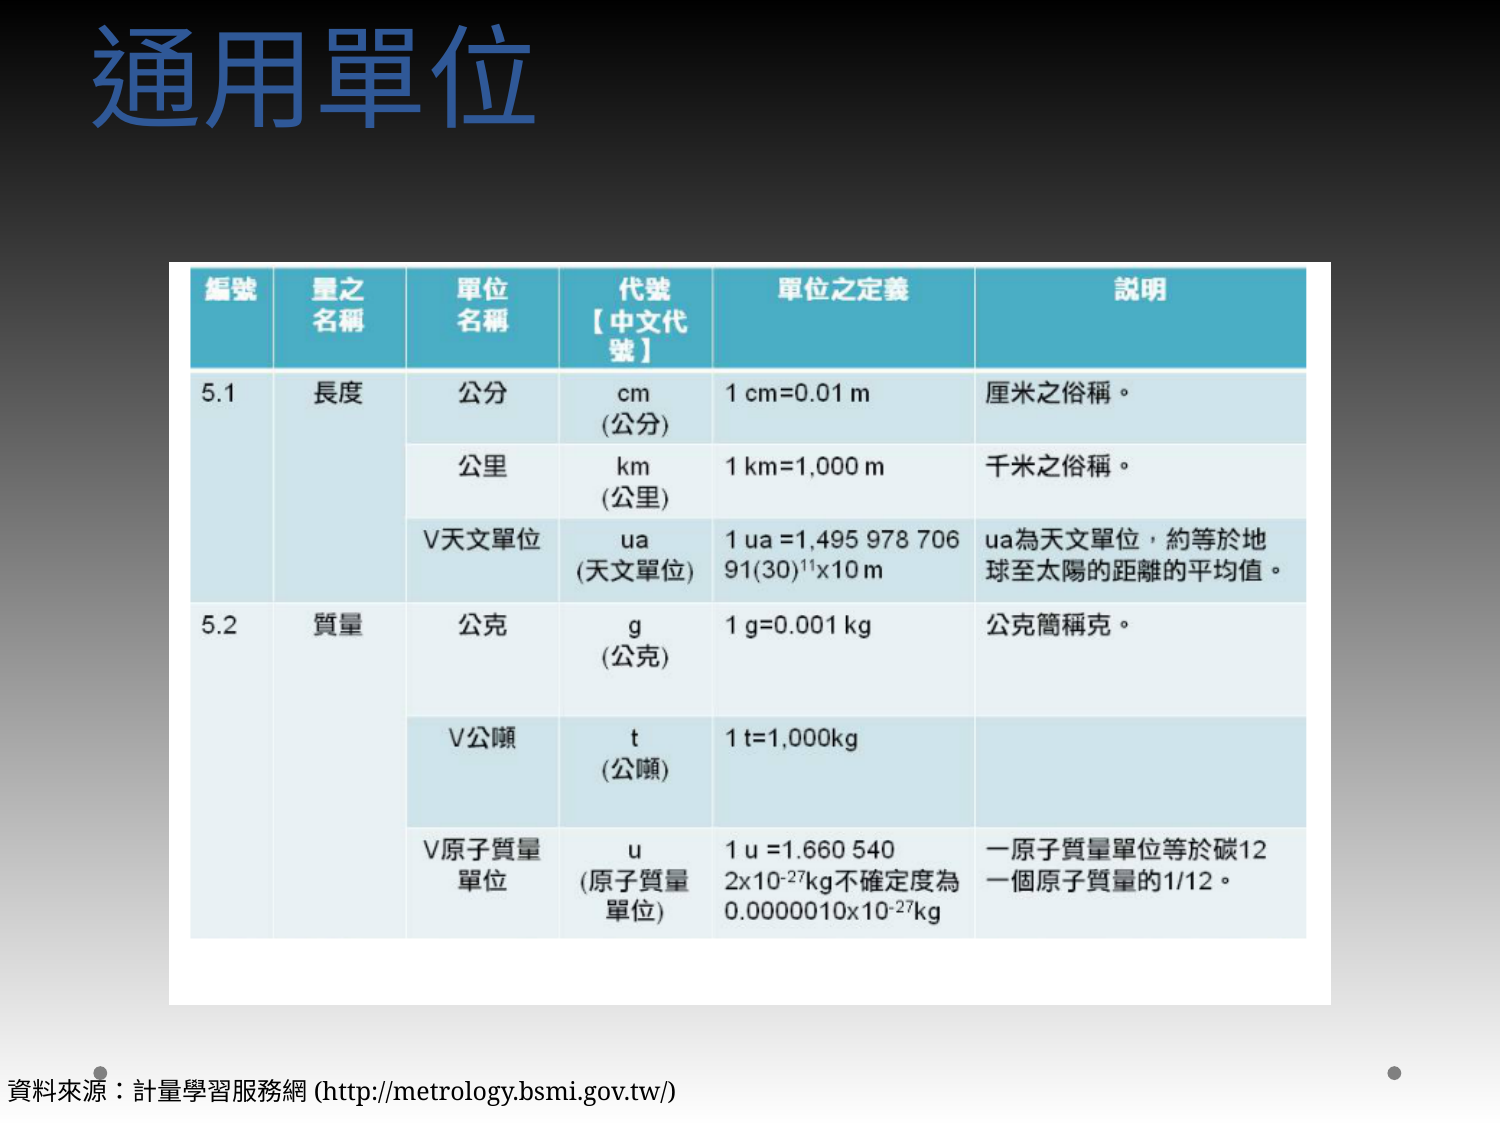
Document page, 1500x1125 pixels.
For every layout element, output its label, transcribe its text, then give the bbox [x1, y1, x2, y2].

text_box 資料來源：計量學習服務網(http://metrology.bsmi.gov.tw/) [0, 1067, 692, 1113]
title 通用單位 [75, 0, 1425, 263]
picture [169, 262, 1331, 1005]
